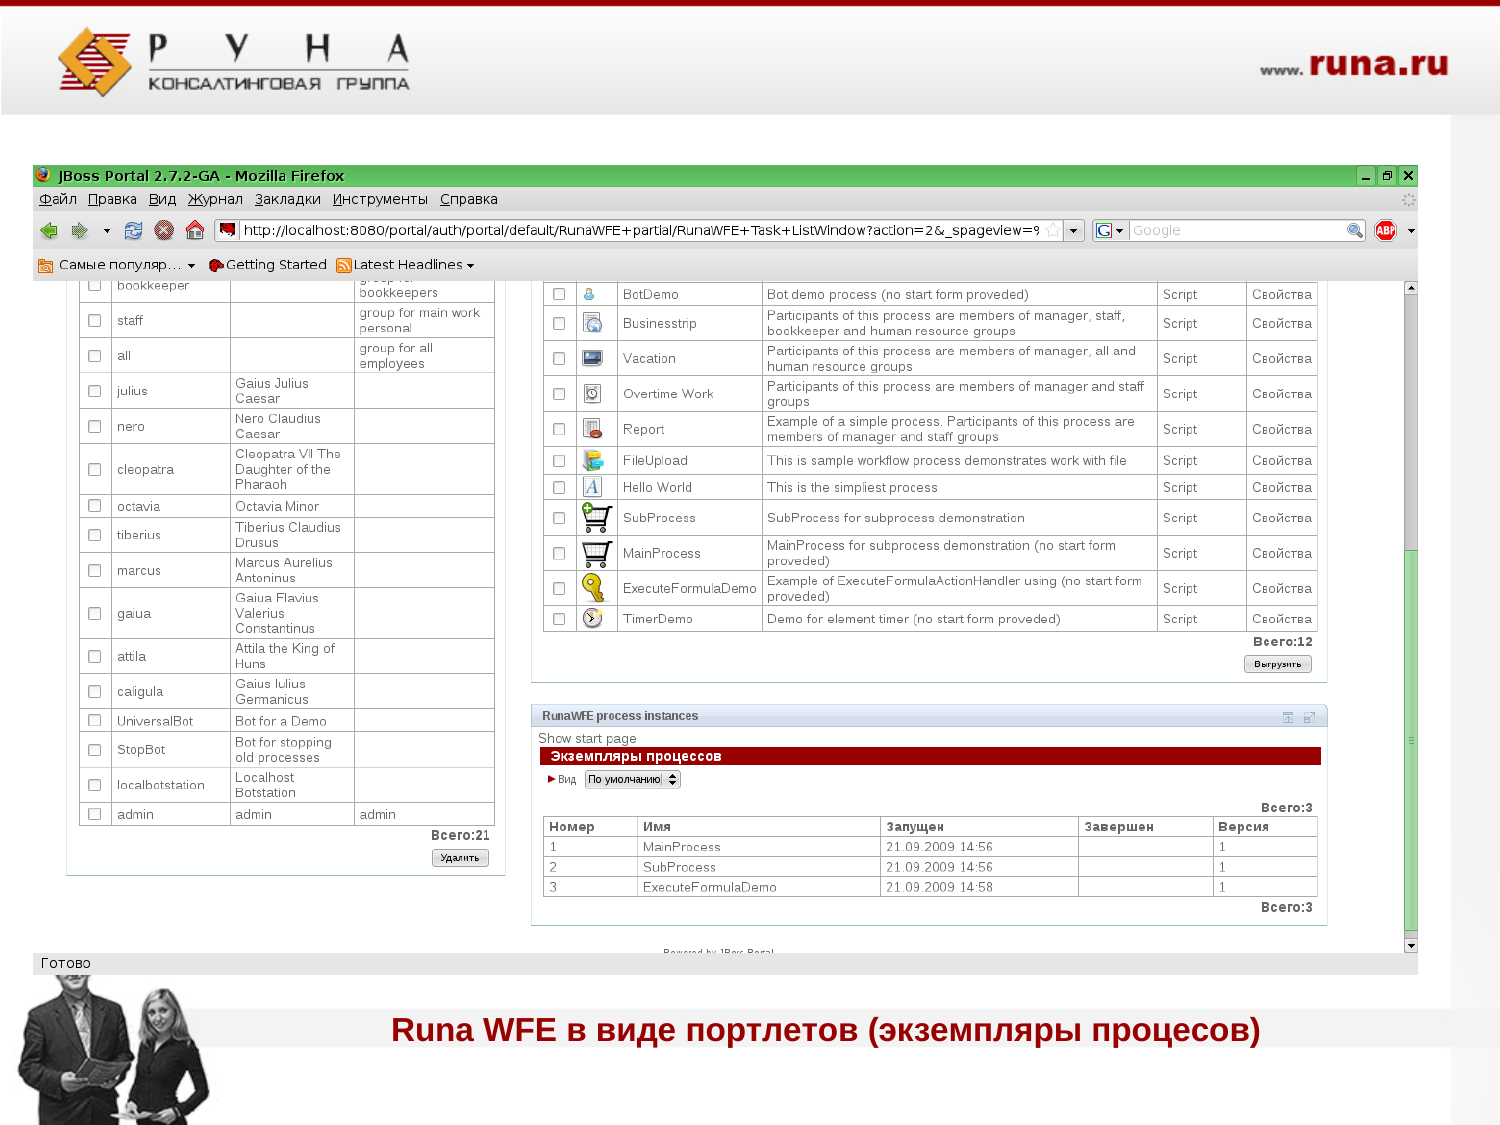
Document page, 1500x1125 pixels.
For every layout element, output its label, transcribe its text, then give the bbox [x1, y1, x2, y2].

picture [0, 0, 1500, 1125]
text_box Runa WFE в виде портлетов (экземпляры процесов) [177, 1000, 1477, 1048]
